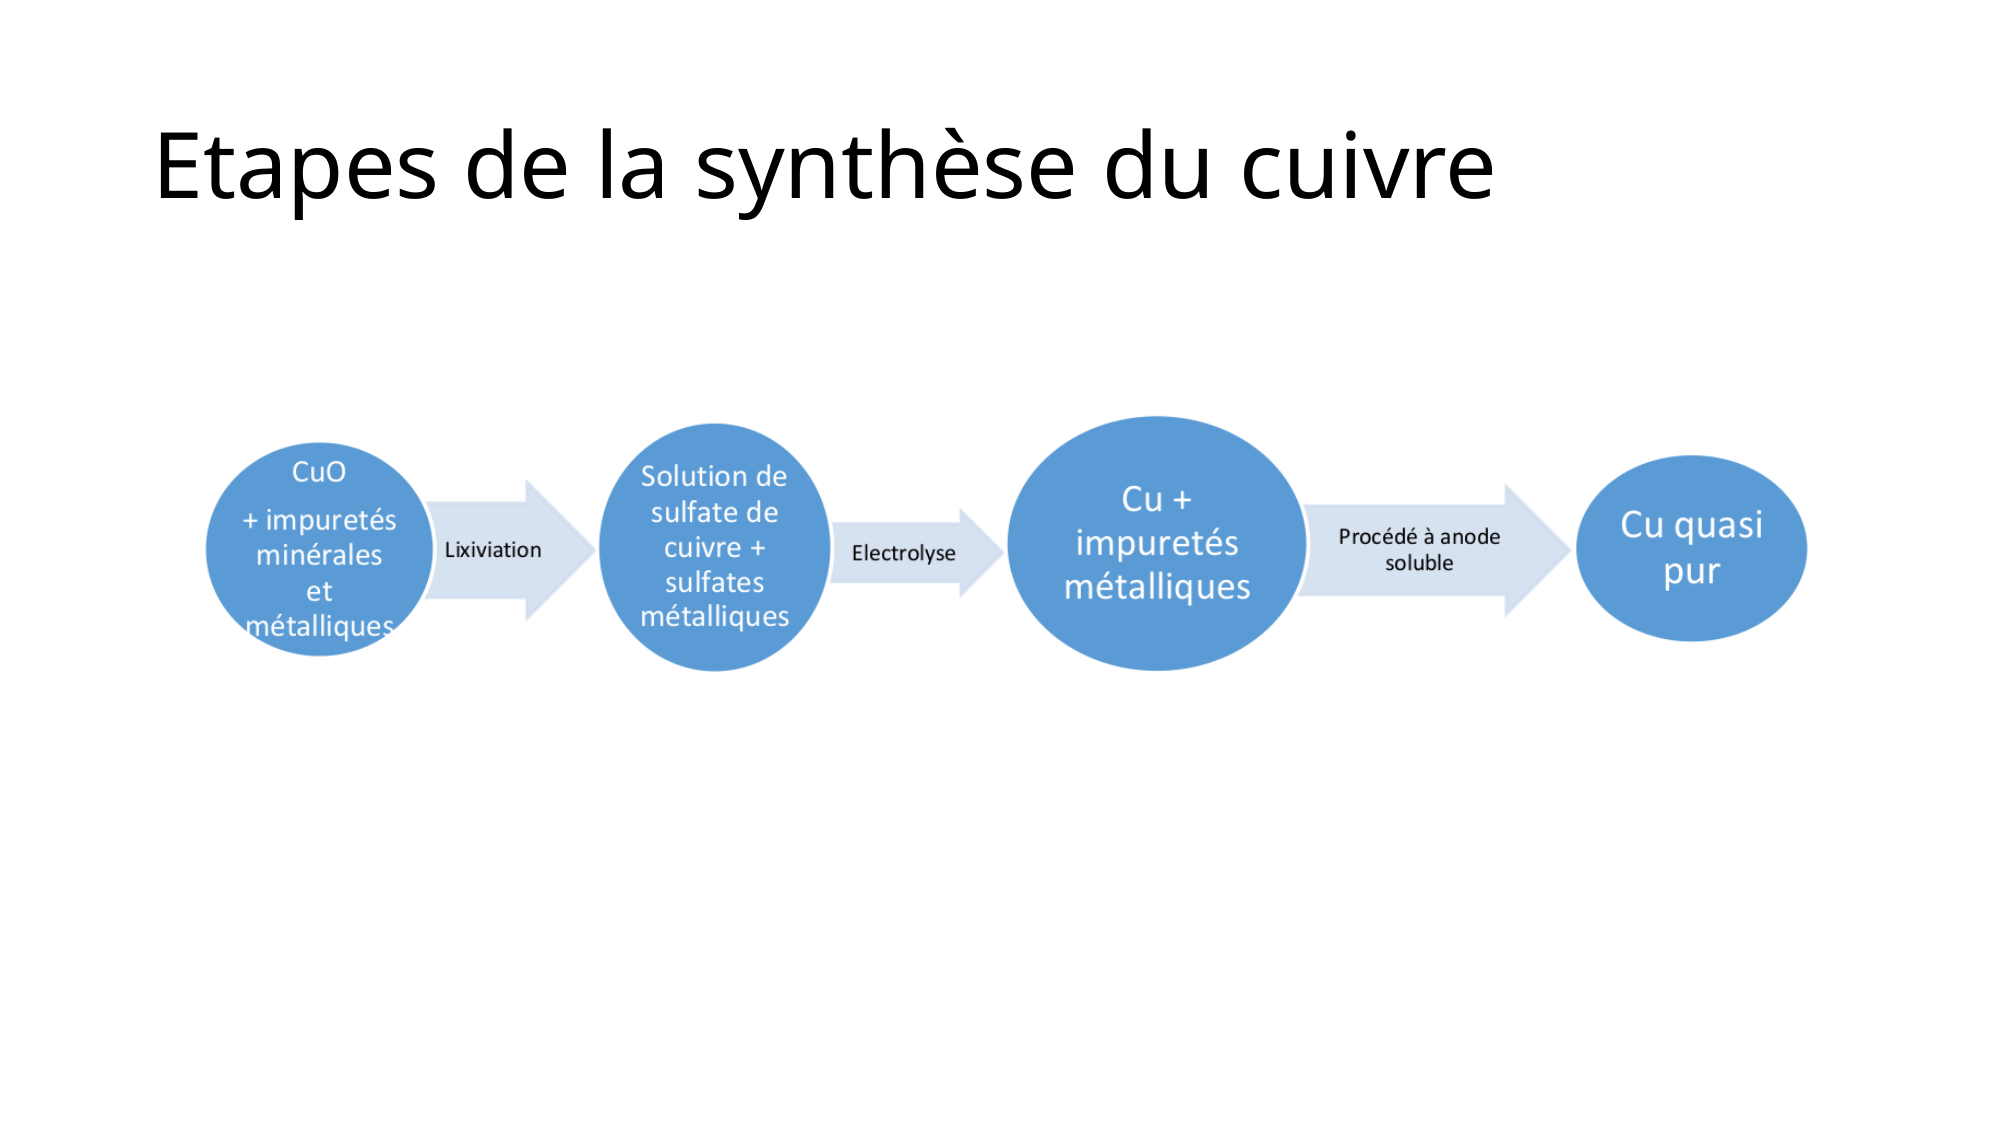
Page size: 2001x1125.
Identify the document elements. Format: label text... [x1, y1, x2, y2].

picture [164, 393, 1834, 731]
title Etapes de la synthèse du cuivre [137, 59, 1863, 278]
